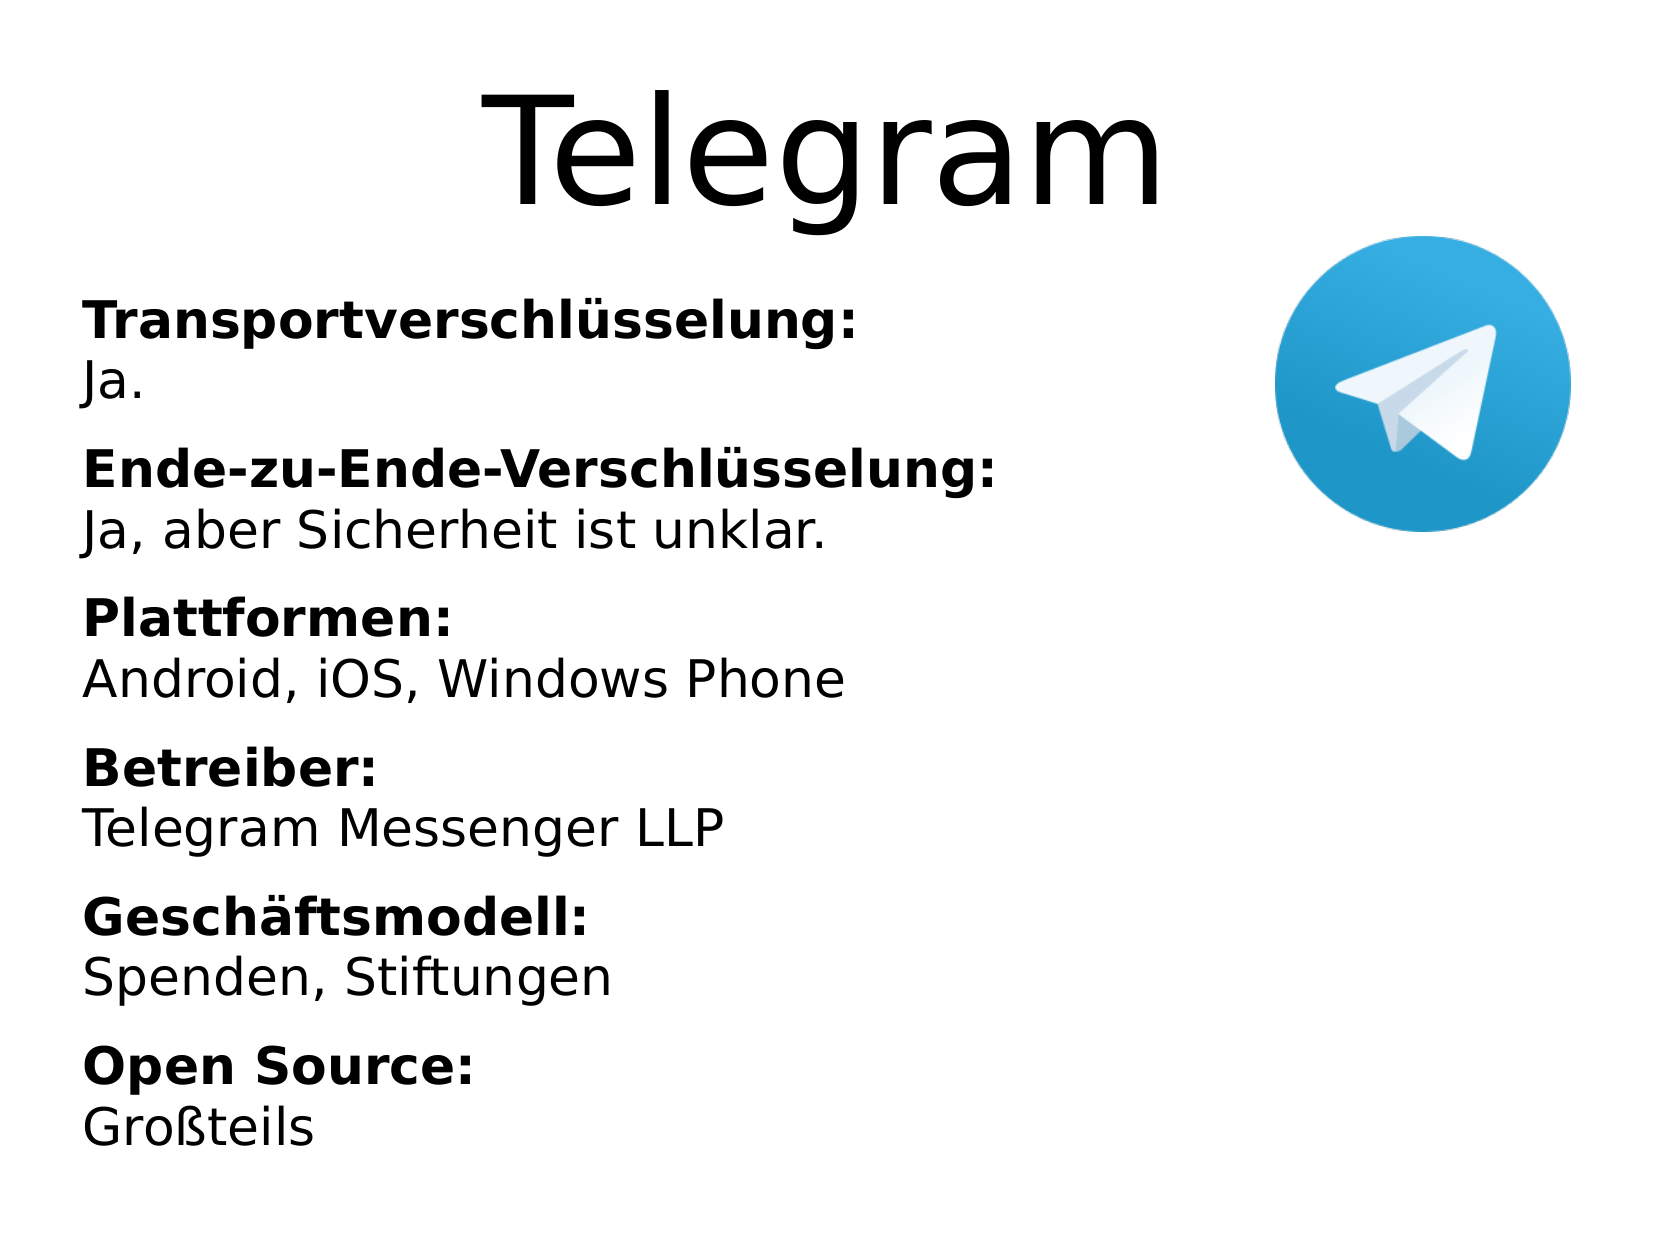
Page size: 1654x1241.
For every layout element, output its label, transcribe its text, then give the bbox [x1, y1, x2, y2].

picture [1275, 236, 1571, 532]
title Telegram [82, 49, 1571, 257]
list Transportverschlüsselung: Ja. Ende-zu-Ende-Verschlüsselung: Ja, aber Sicherheit ist unklar. Plattformen: Android, iOS, Windows Phone Betreiber: Telegram Messenger LLP Geschäftsmodell: Spenden, Stiftungen Open Source: Großteils [82, 290, 1571, 1158]
